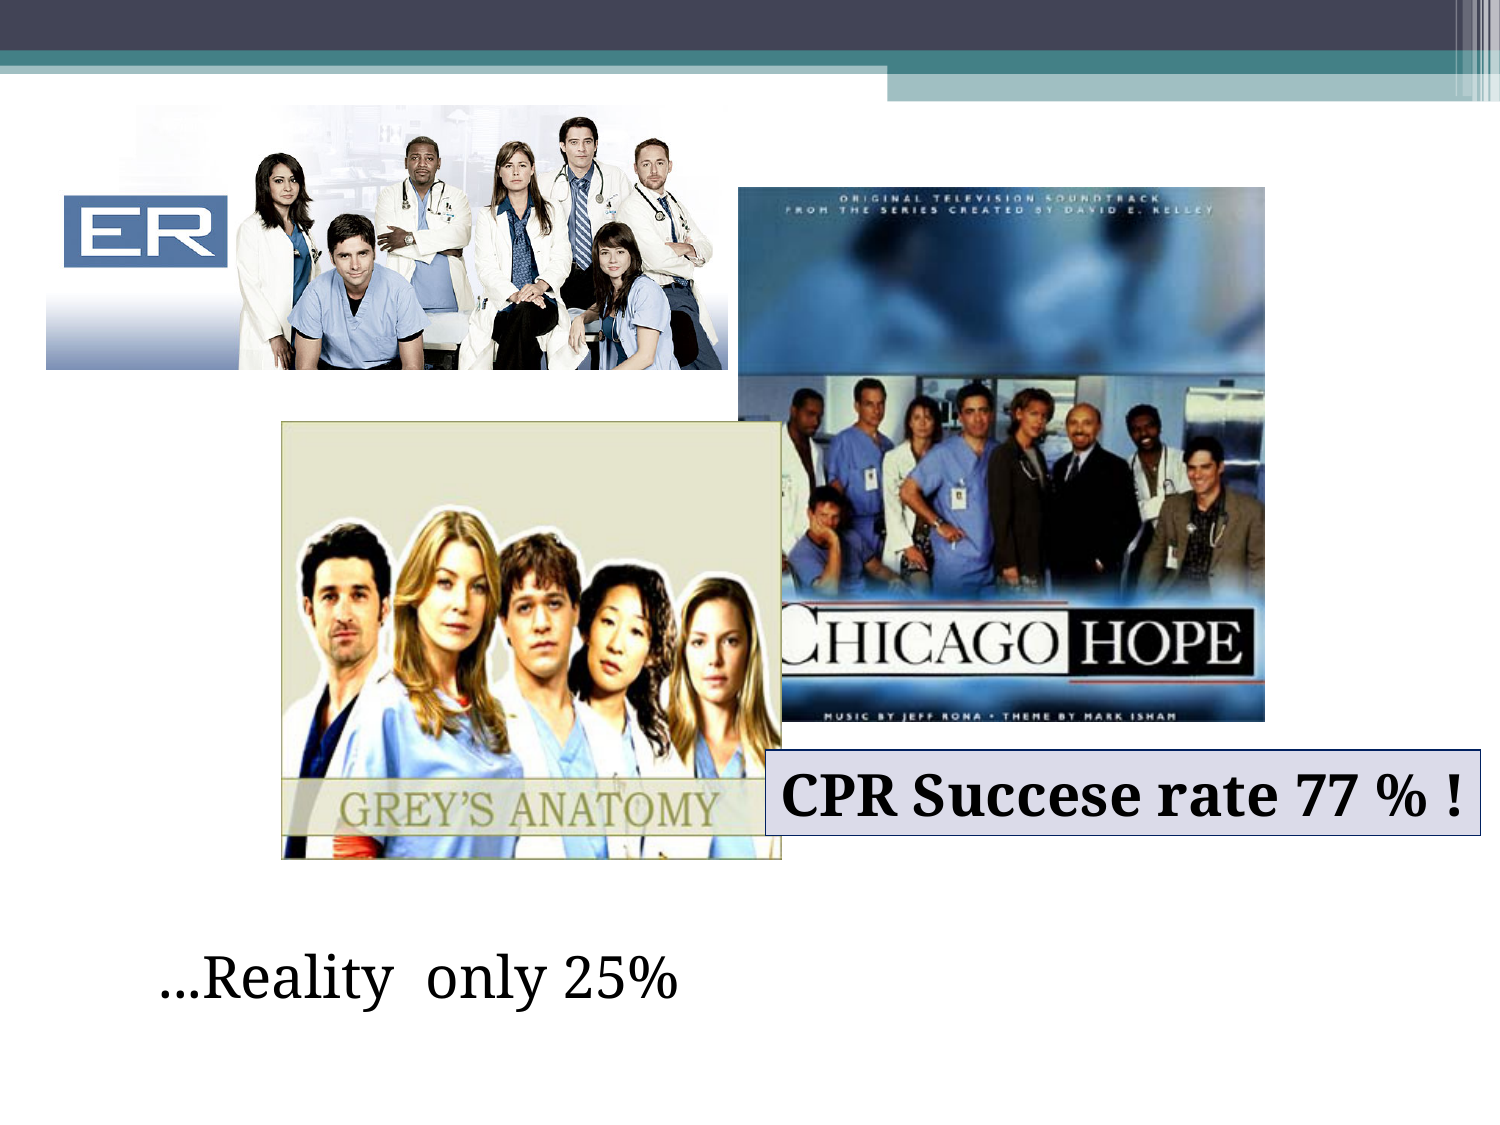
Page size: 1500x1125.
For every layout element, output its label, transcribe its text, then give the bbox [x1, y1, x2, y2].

text_box ...Reality only 25% [144, 932, 695, 1018]
picture [46, 105, 728, 371]
picture [281, 187, 1265, 860]
text_box CPR Succese rate 77 % ! [765, 750, 1481, 836]
